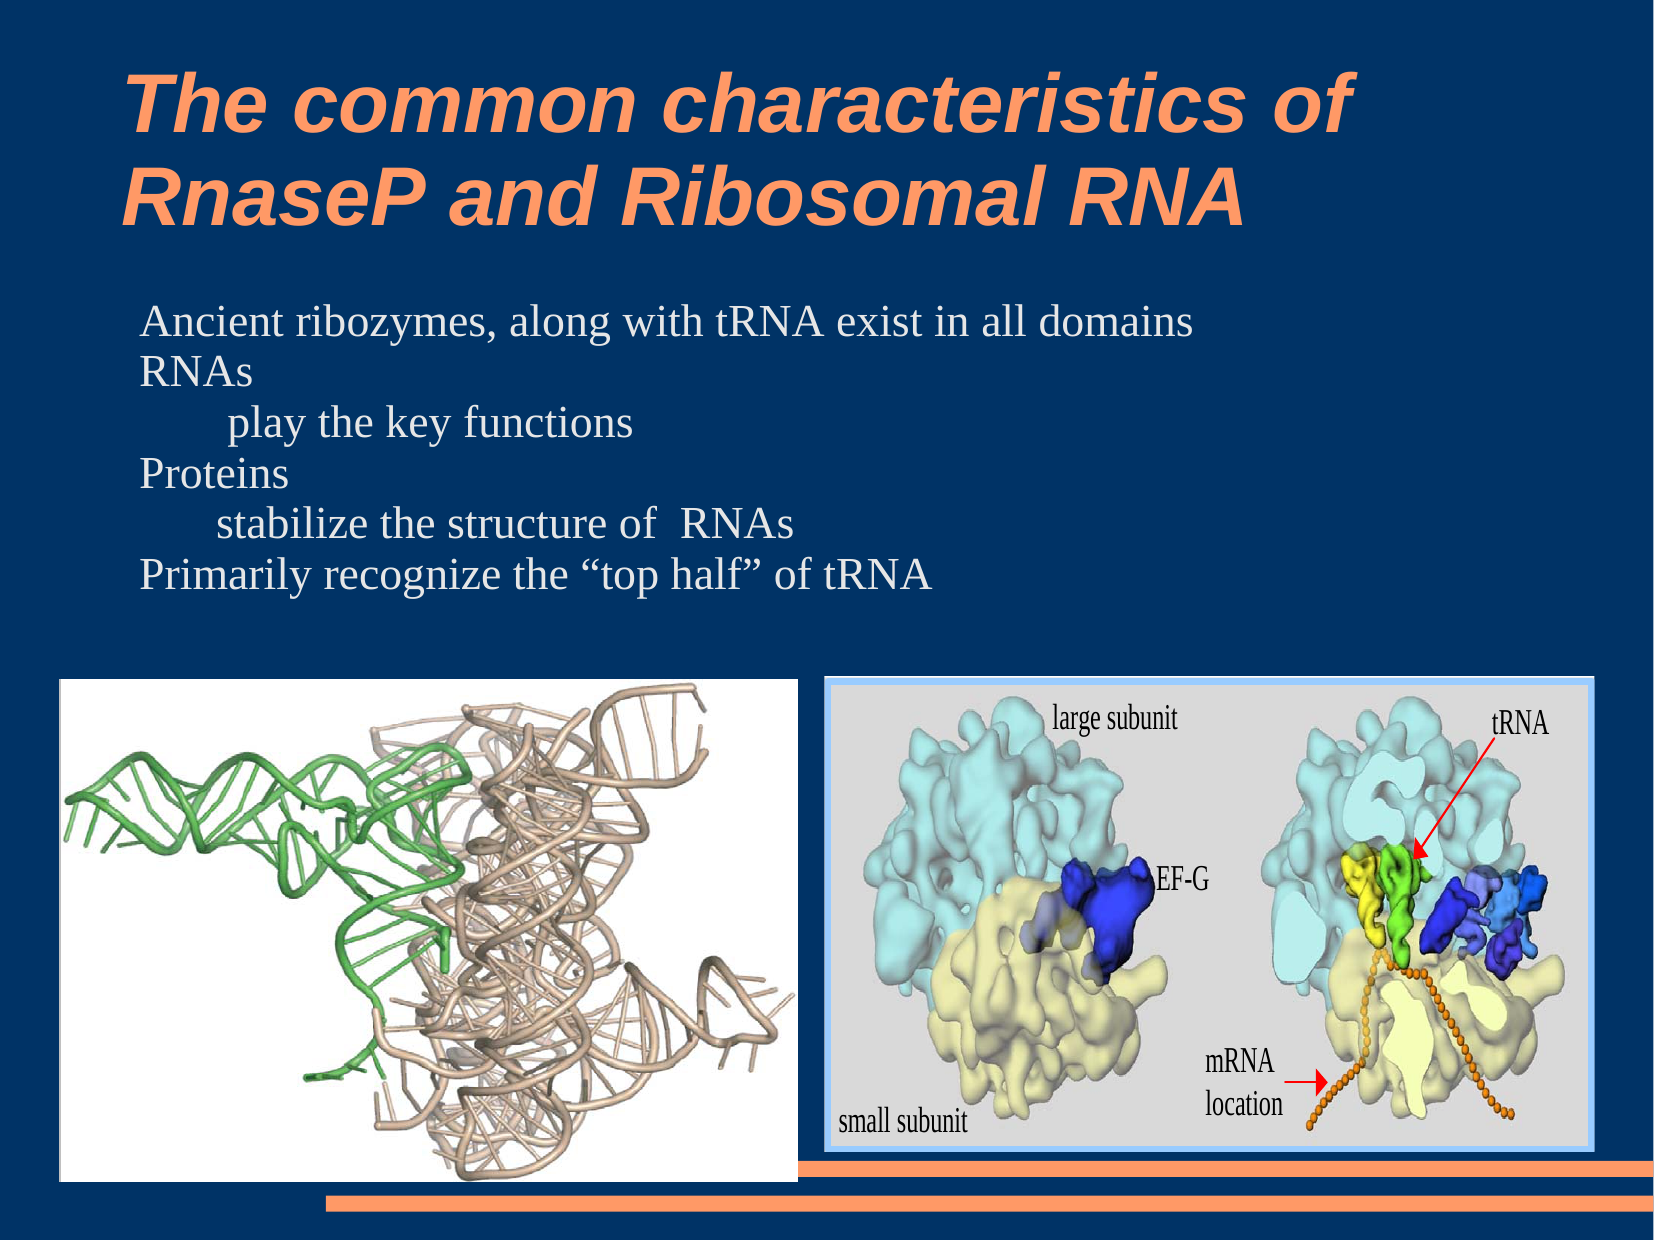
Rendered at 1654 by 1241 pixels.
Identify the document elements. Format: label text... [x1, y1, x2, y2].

list Ancient ribozymes, along with tRNA exist in all domains RNAs play the key functions Proteins stabilize the structure of RNAs Primarily recognize the “top half” of tRNA [121, 295, 1300, 682]
title The common characteristics of RnaseP and Ribosomal RNA [121, 42, 1534, 258]
picture [59, 679, 798, 1182]
chart [824, 676, 1595, 1152]
